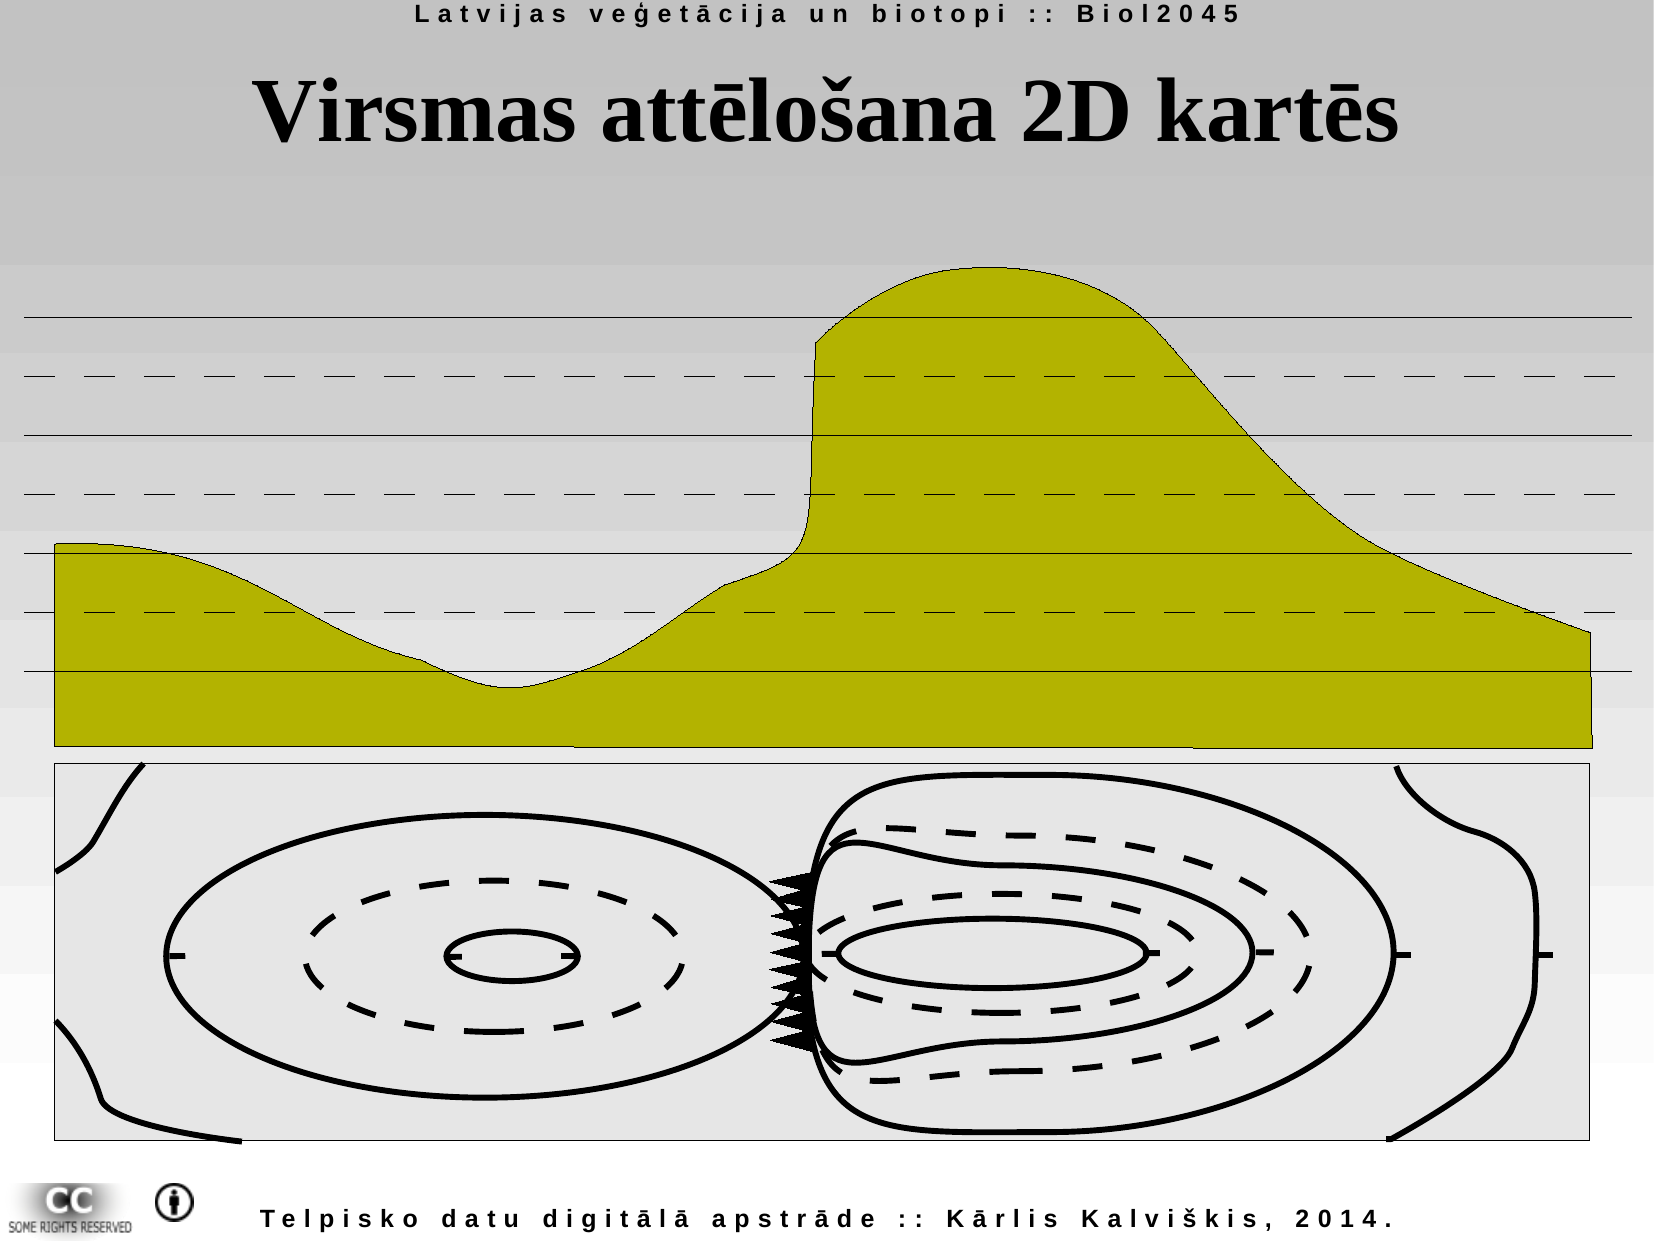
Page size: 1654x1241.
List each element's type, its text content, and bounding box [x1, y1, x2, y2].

text_box [792, 436, 1392, 553]
text_box [54, 1025, 208, 1141]
text_box [54, 672, 1593, 749]
text_box [54, 763, 1590, 1141]
text_box [54, 543, 168, 553]
text_box [54, 554, 446, 671]
picture [450, 672, 574, 687]
text_box [844, 267, 1143, 317]
picture [0, 0, 1654, 59]
picture [0, 328, 1654, 1241]
text_box [812, 318, 1249, 435]
picture [176, 554, 790, 671]
text_box [580, 554, 1591, 671]
title Virsmas attēlošana 2D kartēs [0, 59, 1654, 328]
text_box [54, 763, 139, 868]
